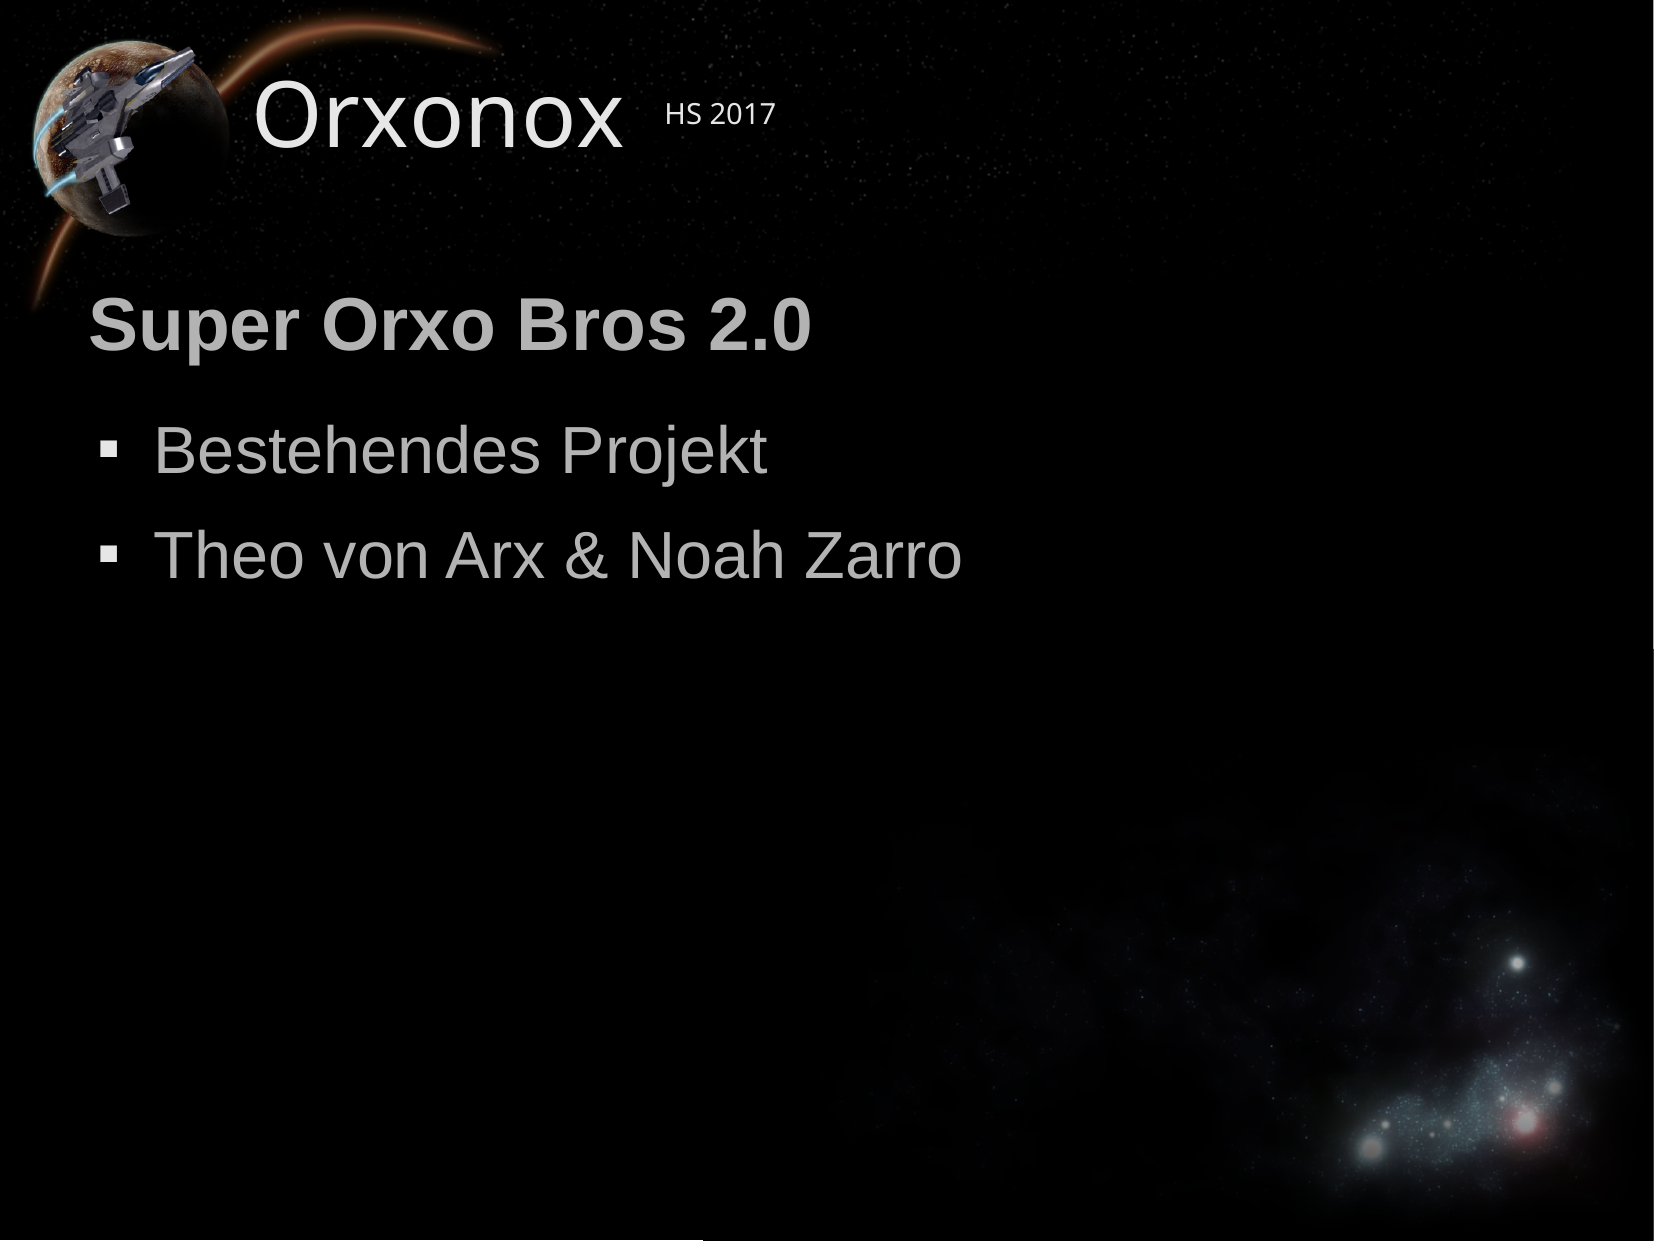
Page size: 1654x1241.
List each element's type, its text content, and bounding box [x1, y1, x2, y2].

title Super Orxo Bros 2.0 [88, 273, 1577, 377]
list Bestehendes Projekt Theo von Arx & Noah Zarro [82, 413, 1571, 1188]
picture [703, 649, 1654, 1241]
picture [0, 0, 1607, 443]
